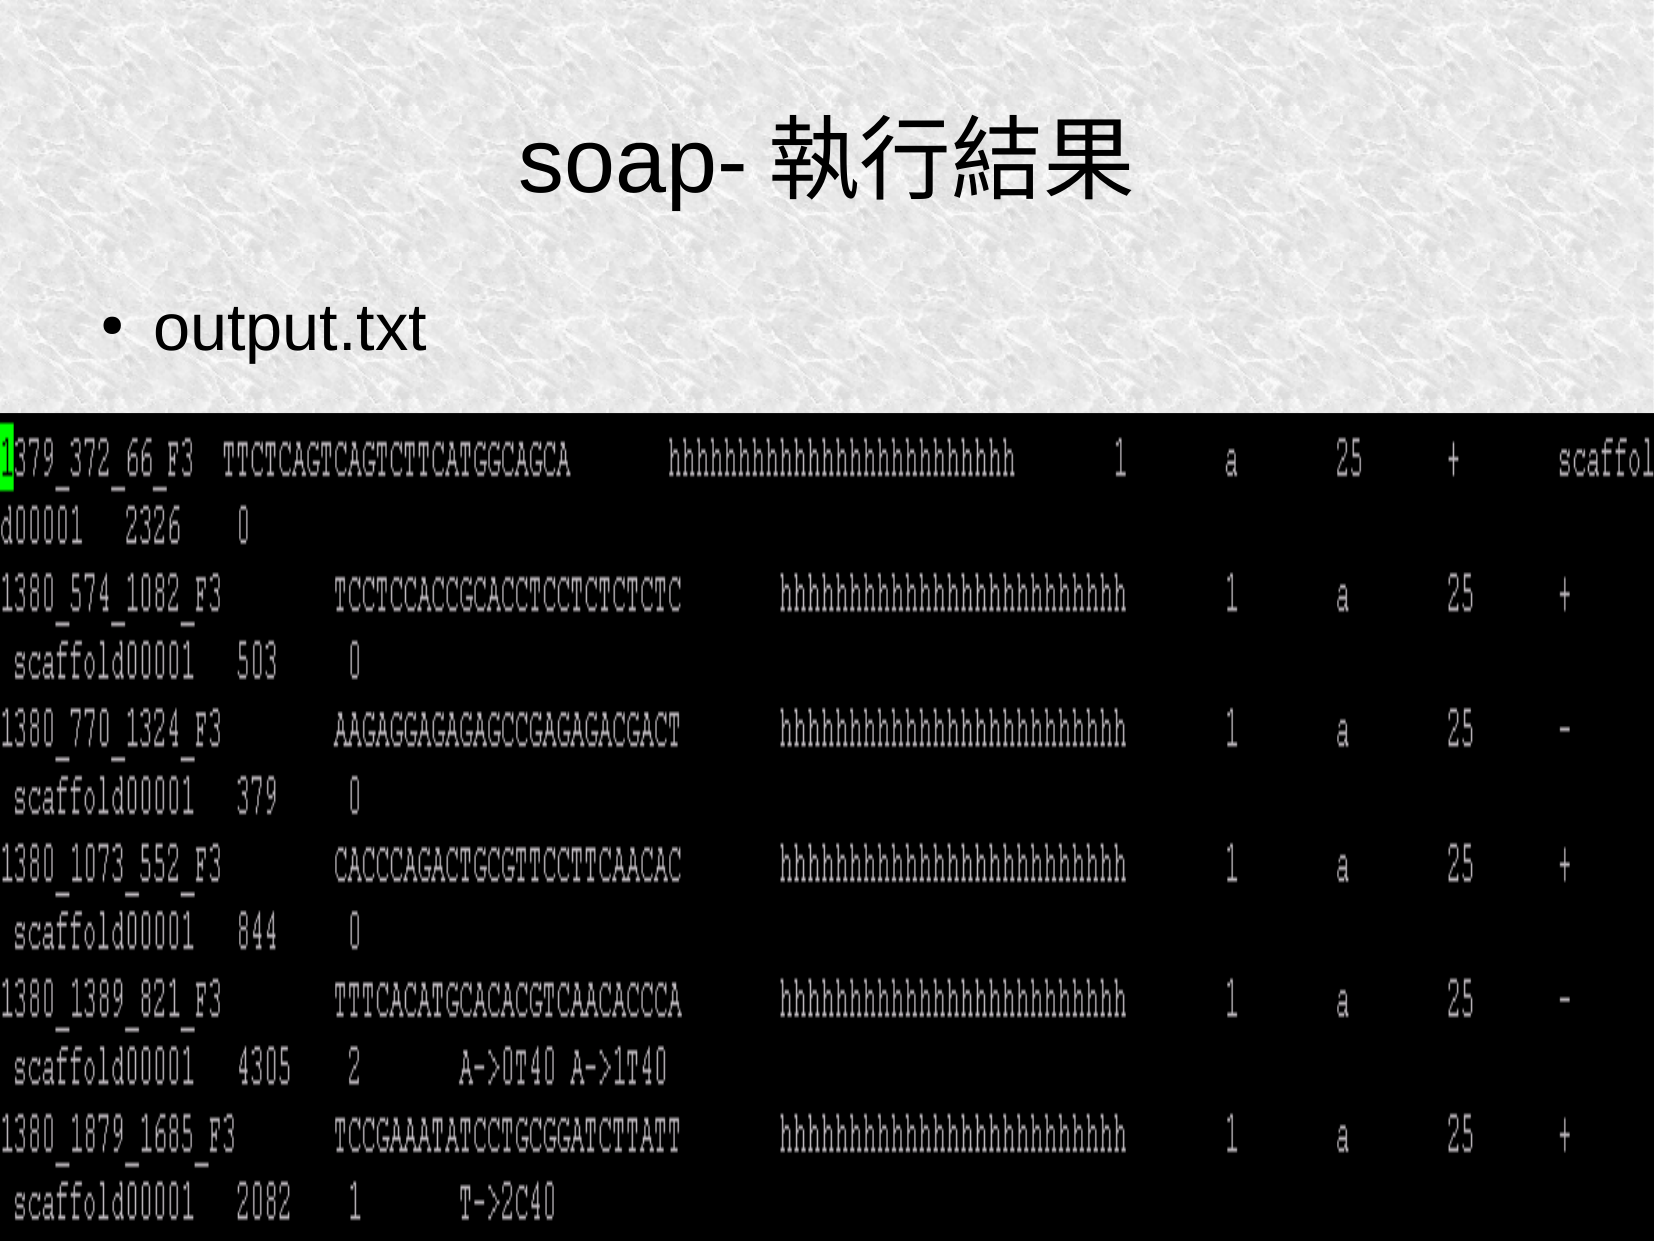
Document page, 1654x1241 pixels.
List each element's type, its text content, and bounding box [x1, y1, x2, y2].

list output.txt [82, 290, 1571, 413]
picture [0, 0, 1654, 1241]
title soap-執行結果 [82, 56, 1571, 250]
